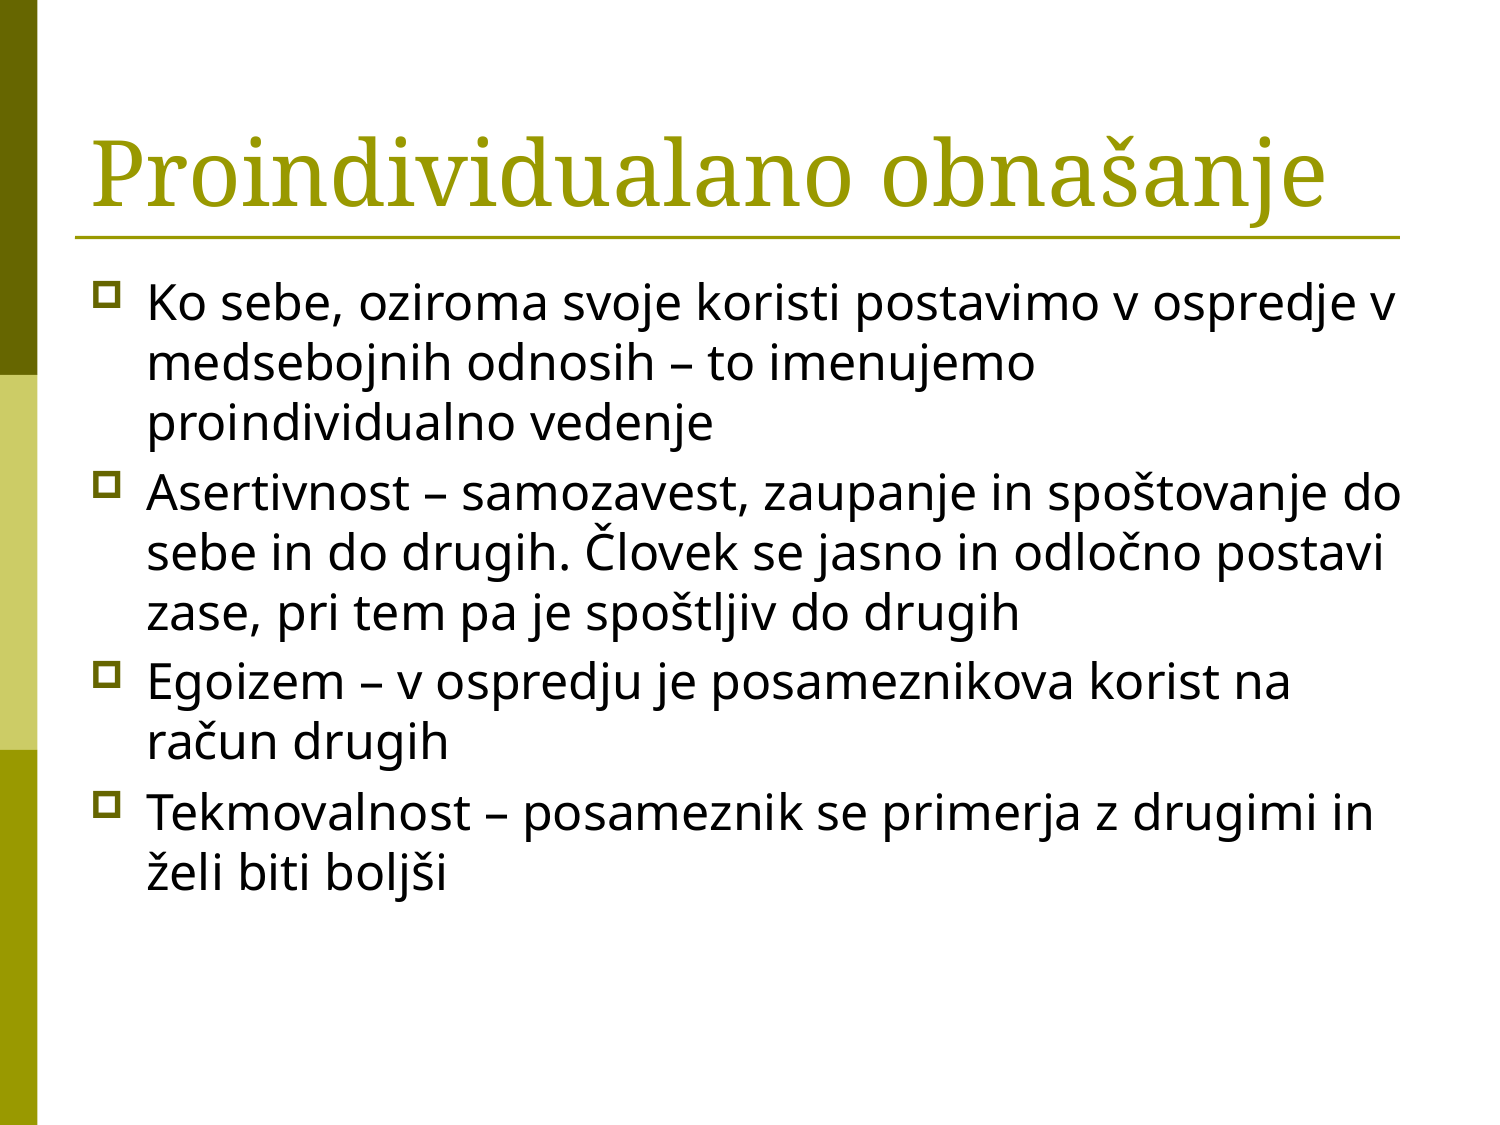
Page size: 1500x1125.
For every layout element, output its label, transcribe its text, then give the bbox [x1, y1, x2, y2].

title Proindividualano obnašanje [75, 45, 1425, 233]
list Ko sebe, oziroma svoje koristi postavimo v ospredje v medsebojnih odnosih – to imenujemo proindividualno vedenje Asertivnost – samozavest, zaupanje in spoštovanje do sebe in do drugih. Človek se jasno in odločno postavi zase, pri tem pa je spoštljiv do drugih Egoizem – v ospredju je posameznikova korist na račun drugih Tekmovalnost – posameznik se primerja z drugimi in želi biti boljši [75, 262, 1425, 1006]
